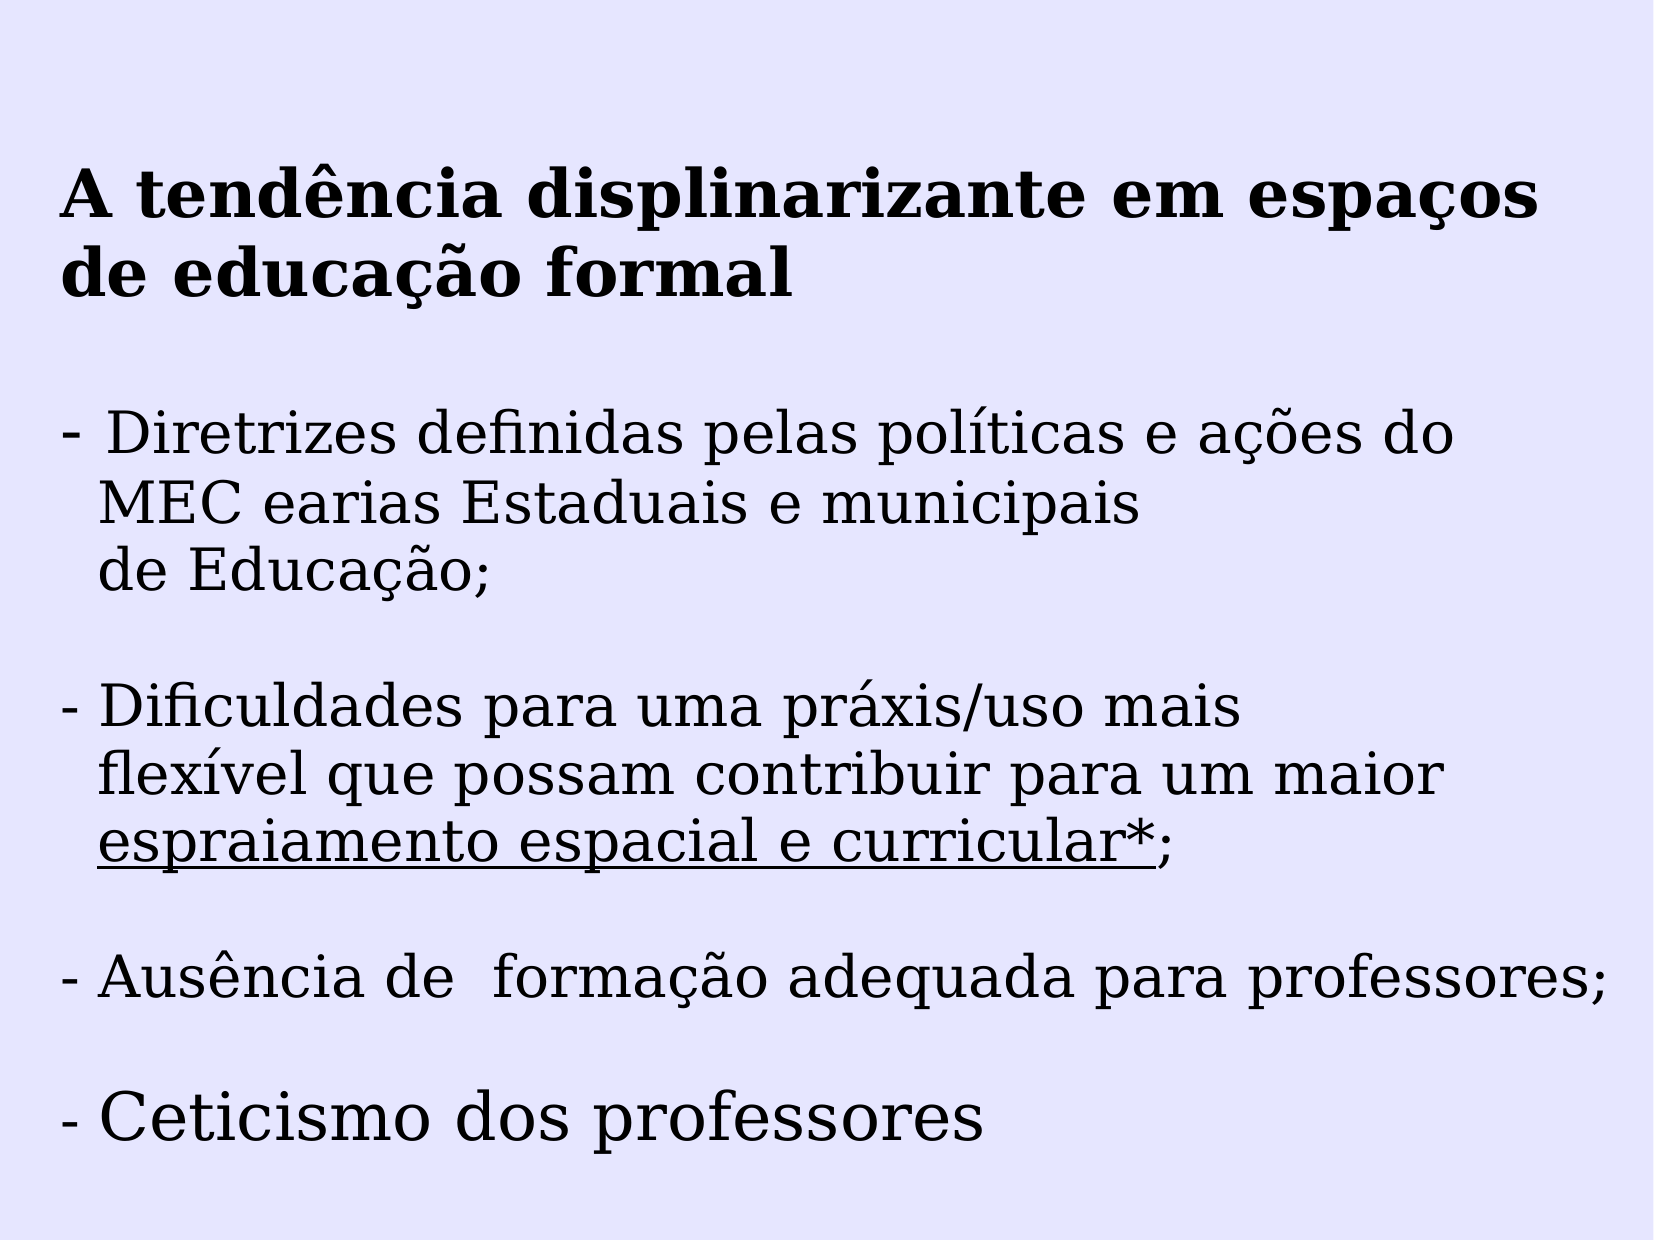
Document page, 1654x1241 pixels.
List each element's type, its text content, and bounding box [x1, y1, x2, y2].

text_box [118, 265, 1595, 339]
text_box A tendência displinarizante em espaços de educação formal - Diretrizes definidas pelas políticas e ações do MEC earias Estaduais e municipais de Educação; - Dificuldades para uma práxis/uso mais flexível que possam contribuir para um maior espraiamento espacial e curricular*; - Ausência de formação adequada para professores; - Ceticismo dos professores [45, 147, 1595, 1165]
